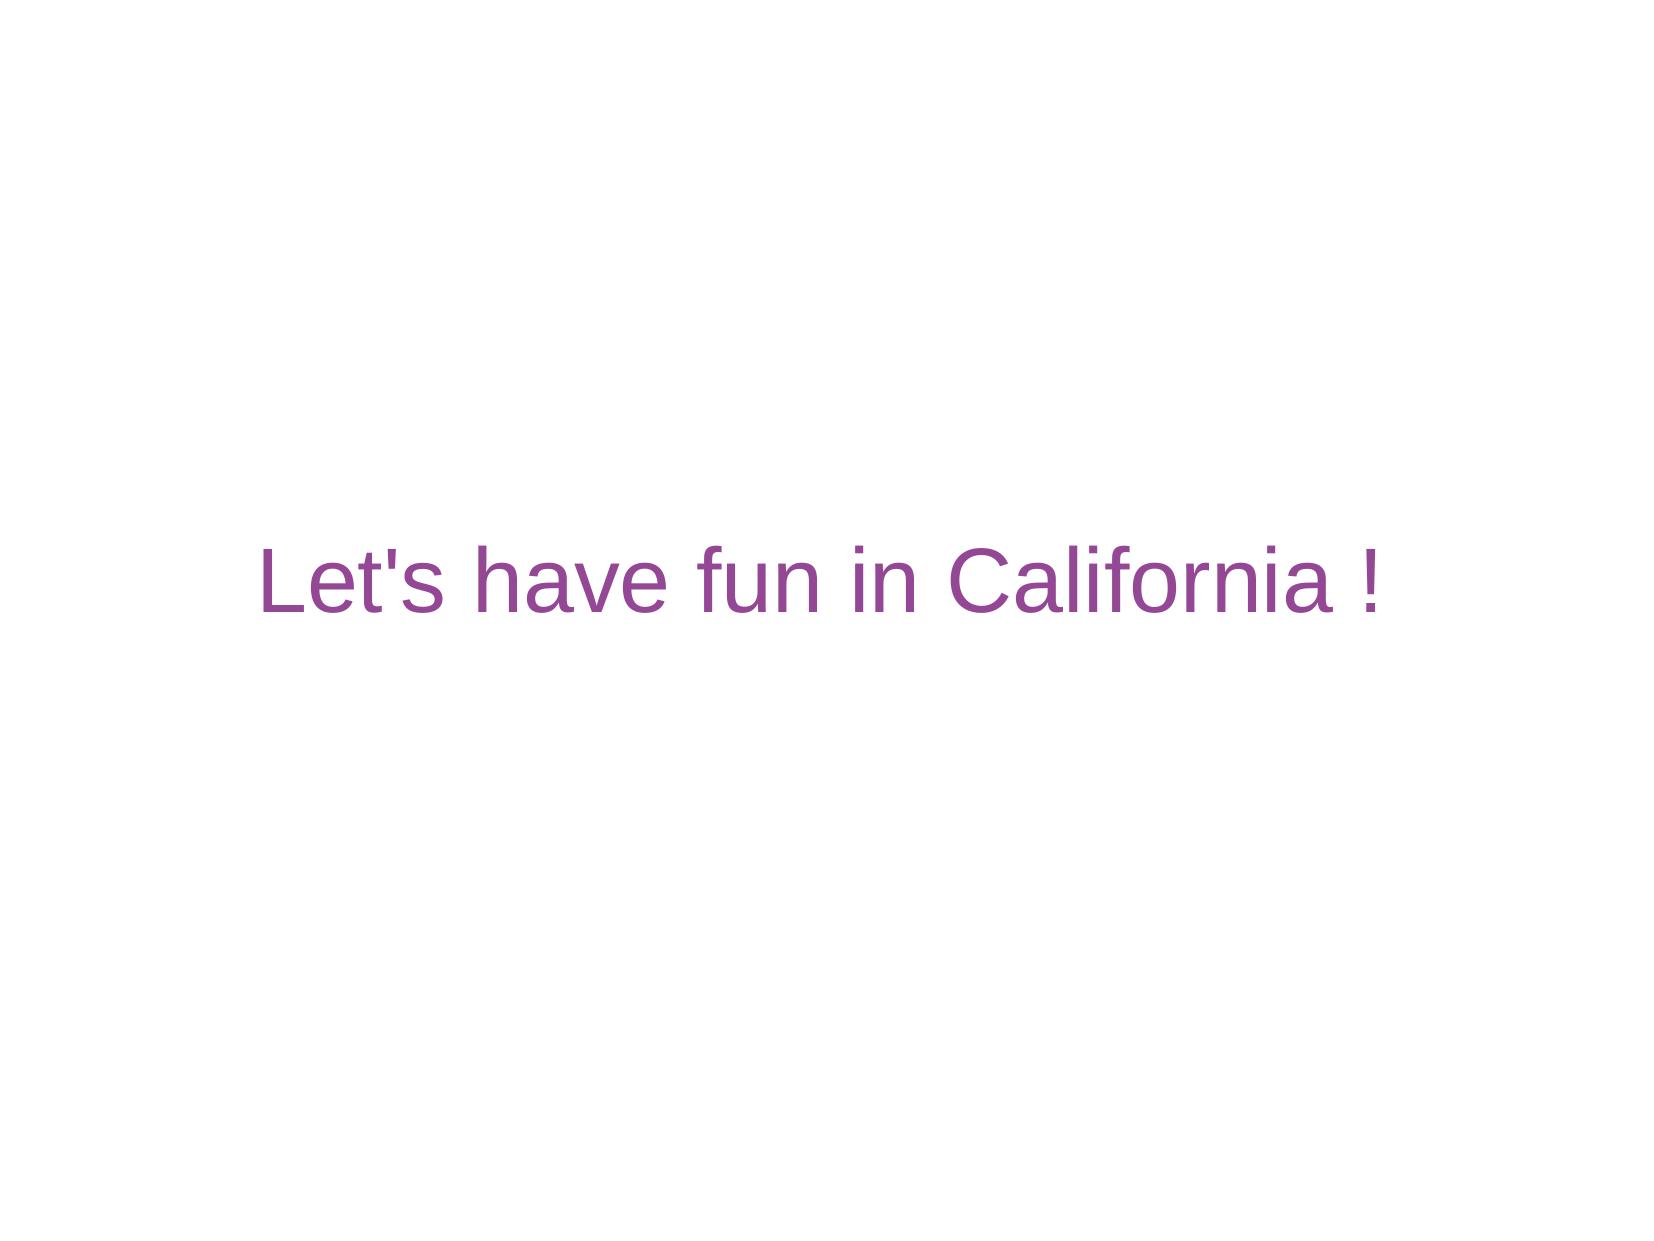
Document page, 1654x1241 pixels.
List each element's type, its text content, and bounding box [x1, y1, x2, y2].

subtitle Let's have fun in California ! [76, 59, 1565, 1104]
